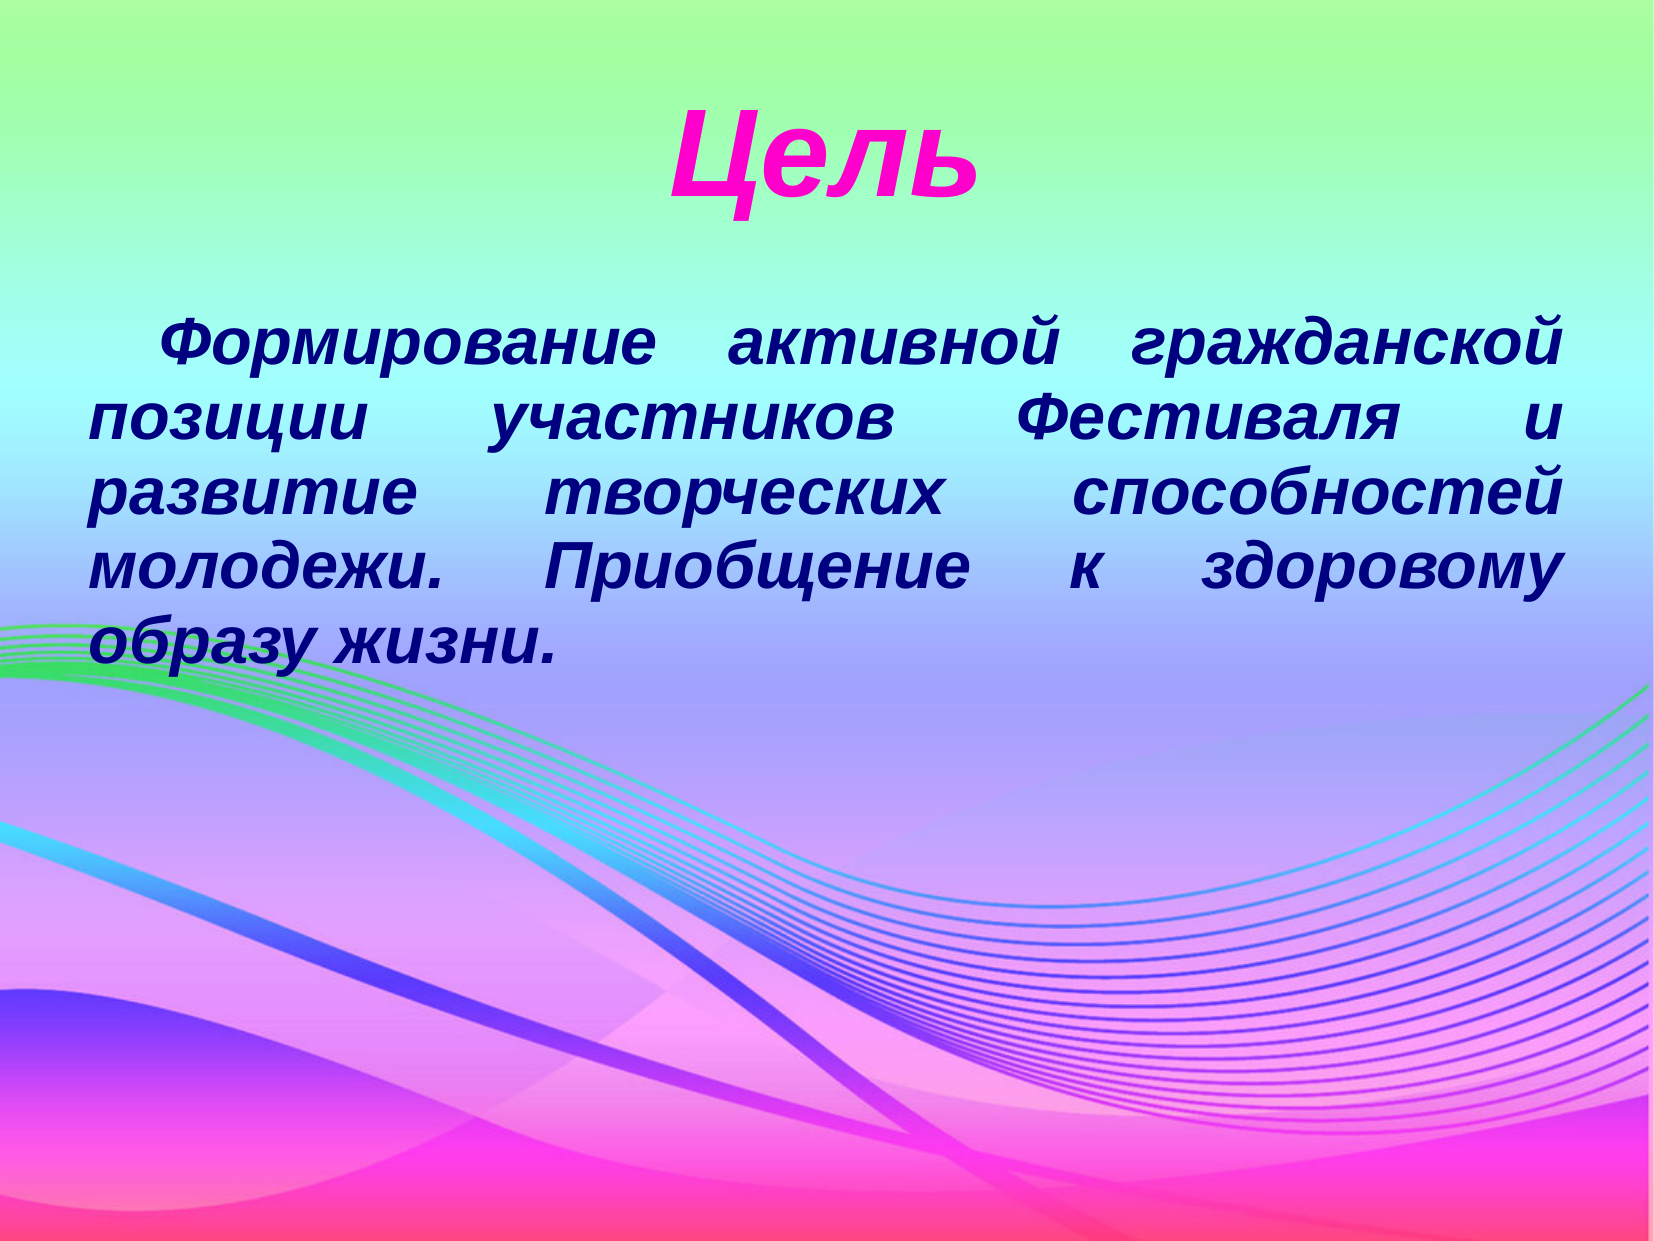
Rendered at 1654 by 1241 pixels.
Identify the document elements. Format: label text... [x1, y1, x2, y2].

picture [0, 0, 1654, 1241]
title Цель [82, 49, 1571, 257]
subtitle Формирование активной гражданской позиции участников Фестиваля и развитие творческих способностей молодежи. Приобщение к здоровому образу жизни. [88, 81, 1565, 901]
